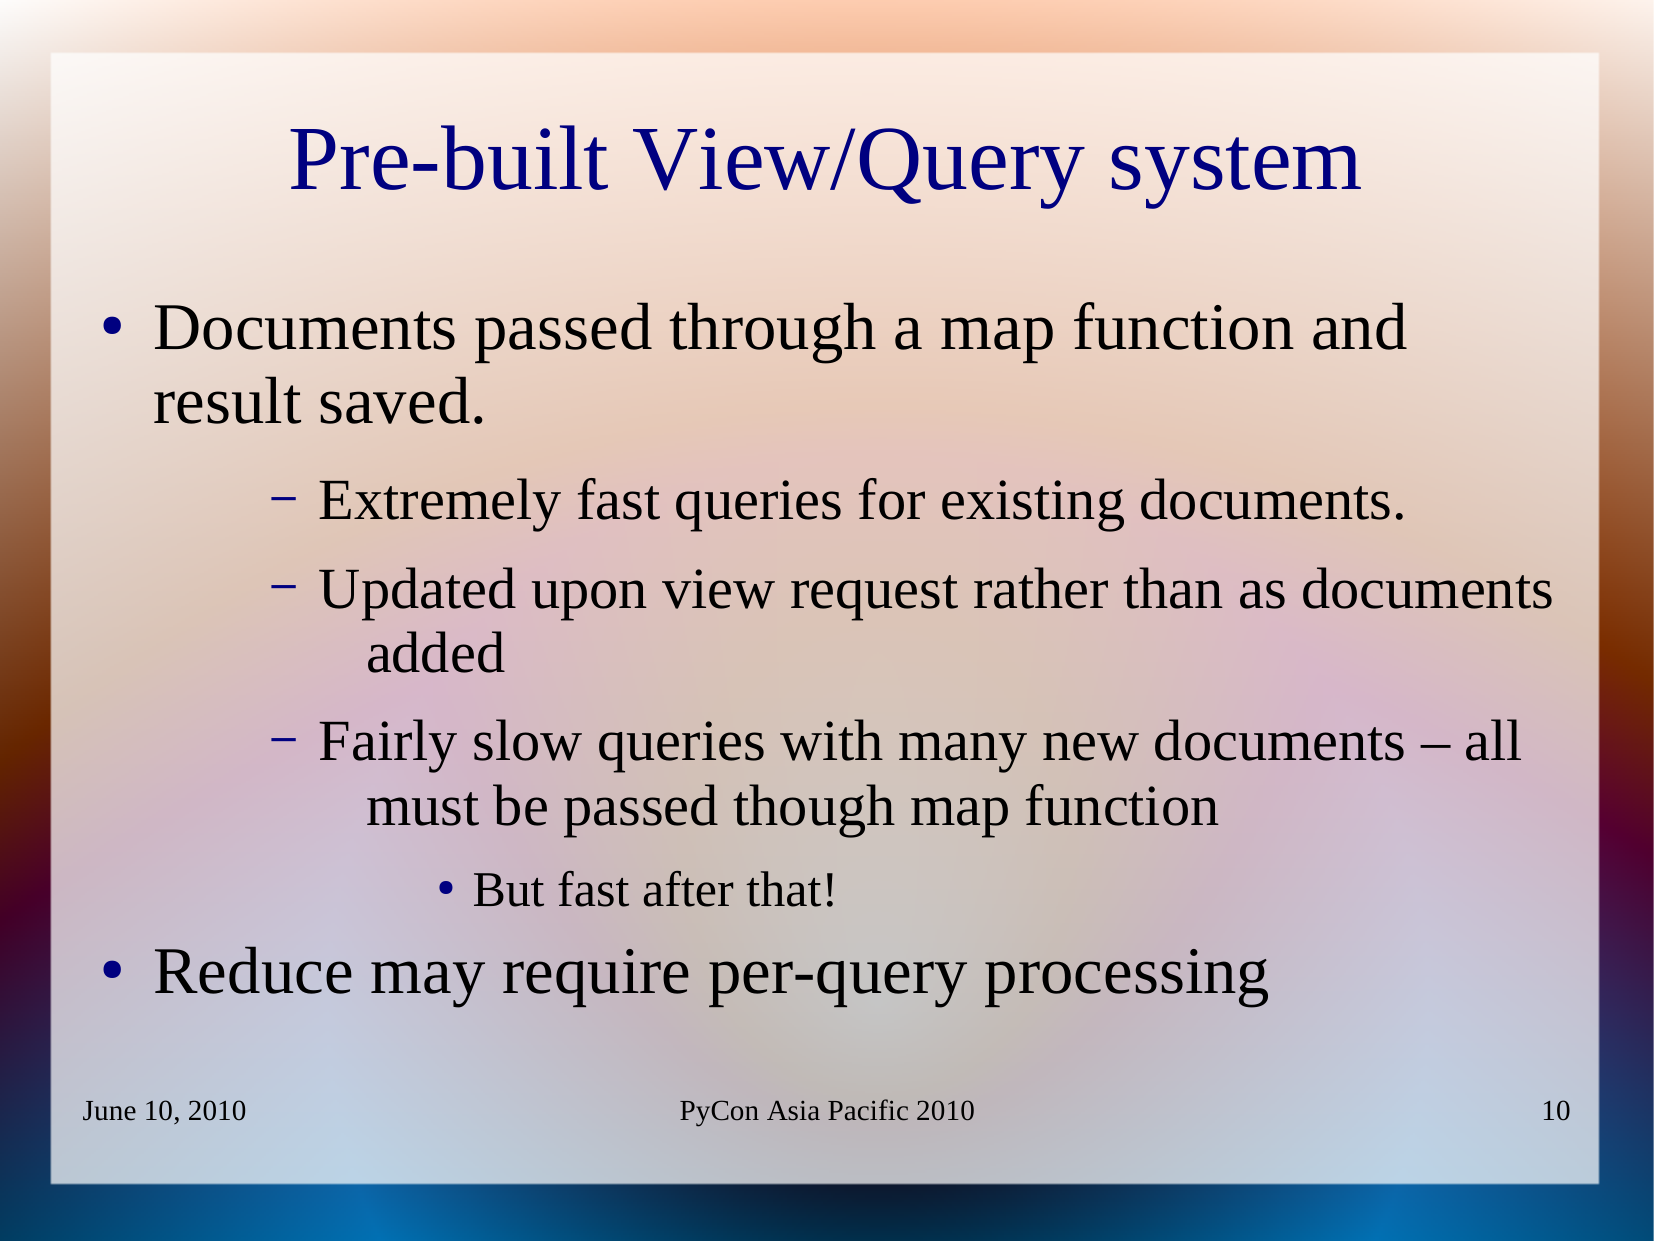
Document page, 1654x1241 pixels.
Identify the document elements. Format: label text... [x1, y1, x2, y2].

list Documents passed through a map function and result saved. Extremely fast queries for existing documents. Updated upon view request rather than as documents added Fairly slow queries with many new documents – all must be passed though map function But fast after that! Reduce may require per-query processing [82, 290, 1571, 1019]
picture [0, 0, 1654, 1241]
title Pre-built View/Query system [82, 62, 1571, 256]
